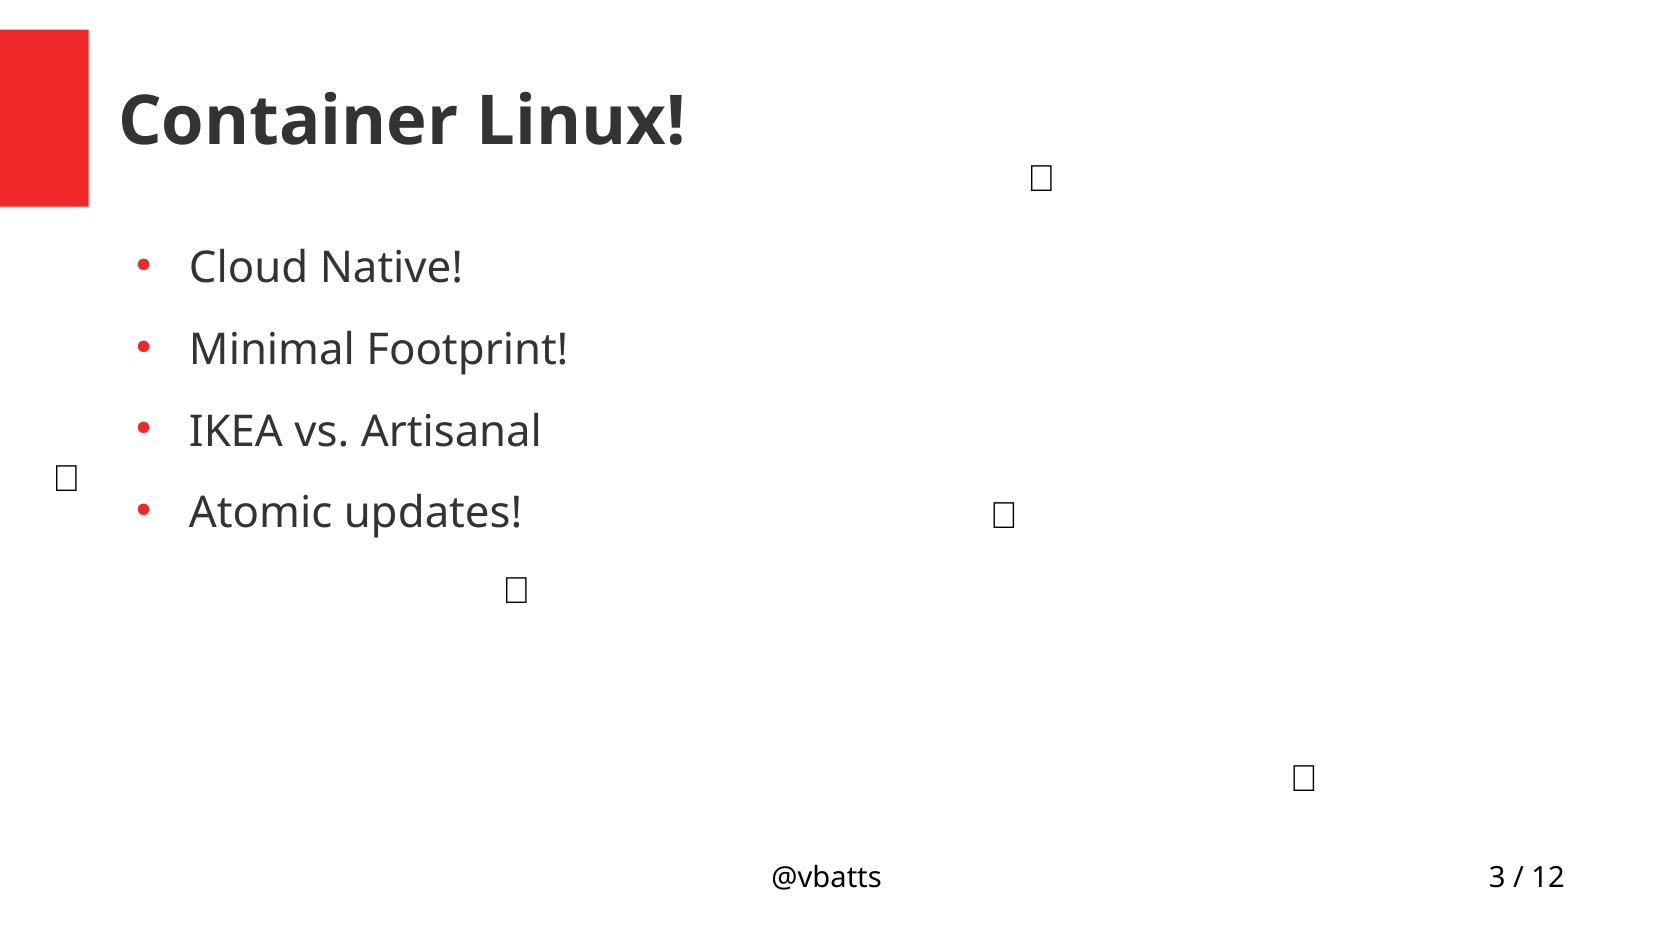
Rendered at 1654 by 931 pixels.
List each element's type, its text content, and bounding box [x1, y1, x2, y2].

text_box 🐝 [487, 562, 638, 676]
list Cloud Native! Minimal Footprint! IKEA vs. Artisanal Atomic updates! [118, 236, 1595, 798]
text_box 🐝 [1012, 150, 1163, 263]
text_box 🐝 [37, 450, 188, 563]
text_box 🐝 [1275, 750, 1426, 863]
title Container Linux! [118, 29, 1595, 207]
text_box 🐝 [975, 487, 1126, 601]
